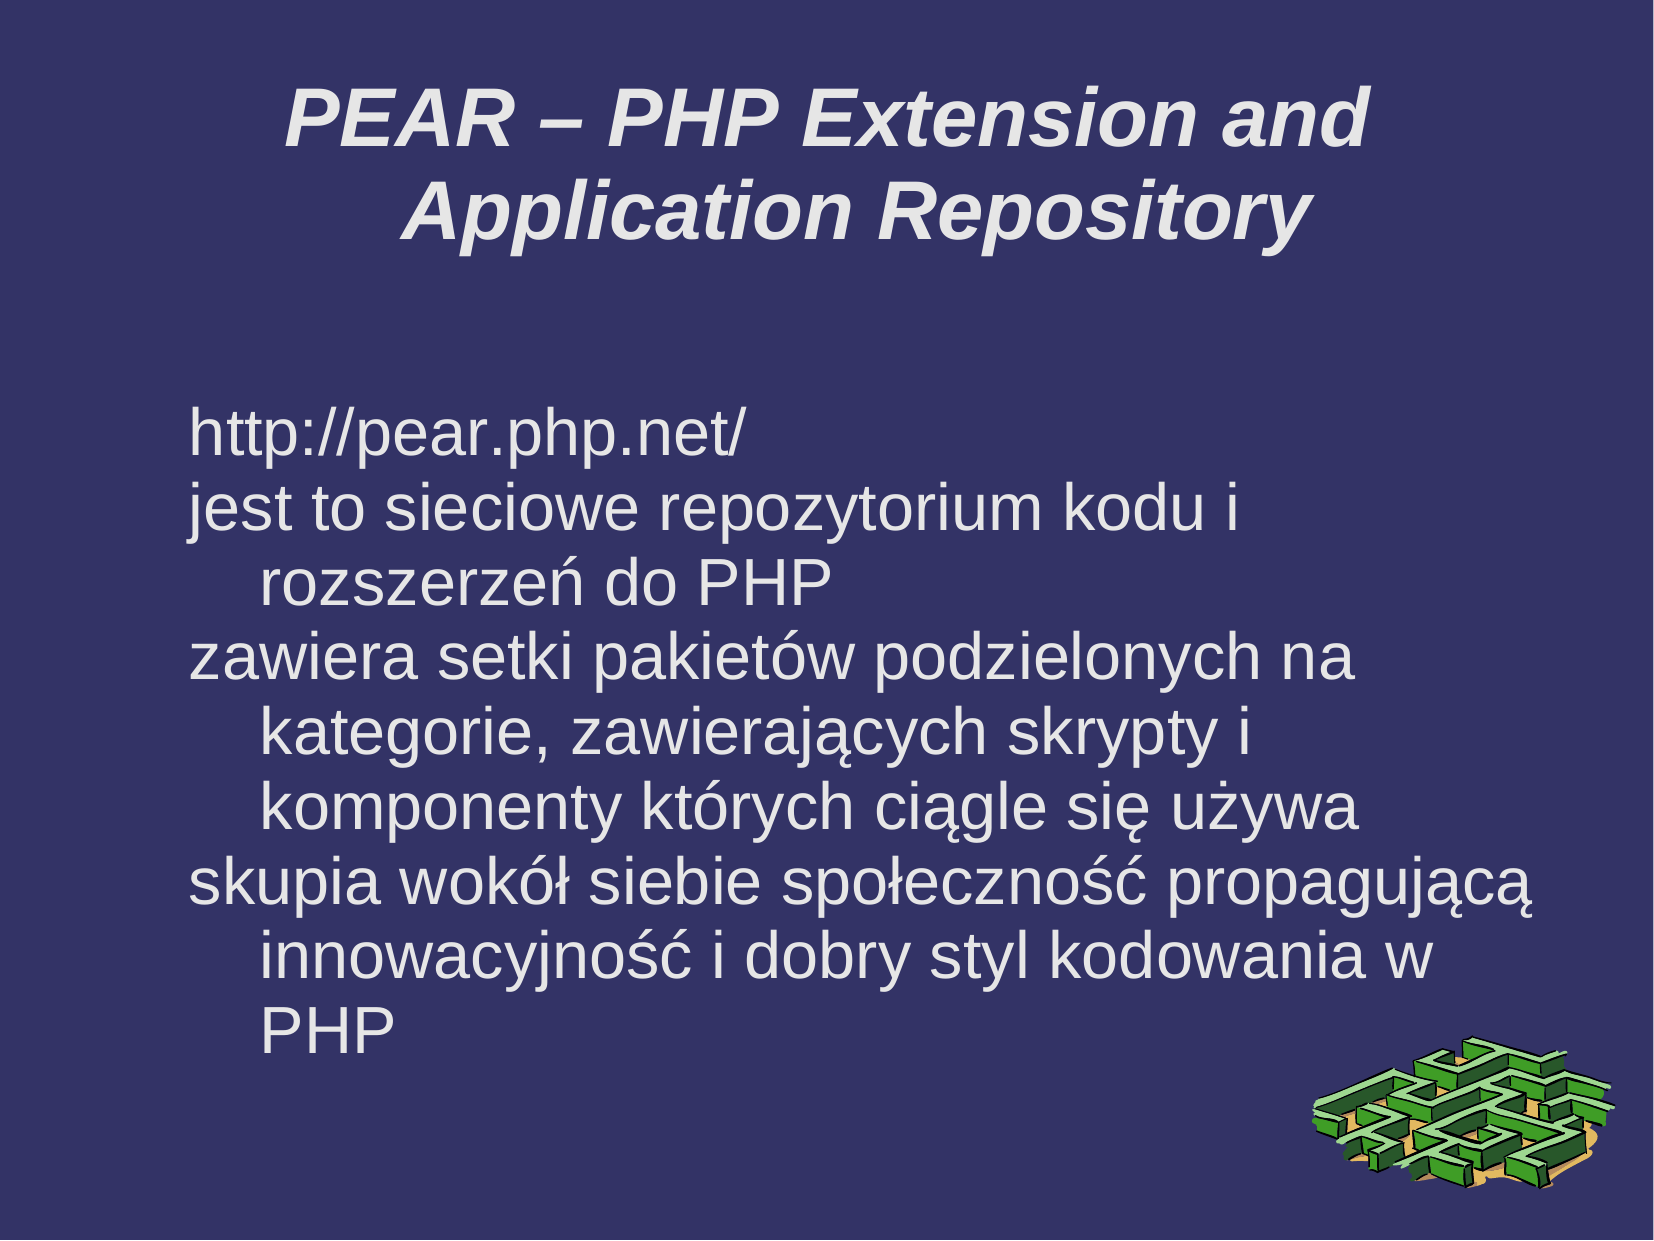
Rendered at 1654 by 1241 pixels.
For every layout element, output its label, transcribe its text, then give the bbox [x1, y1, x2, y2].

list http://pear.php.net/ jest to sieciowe repozytorium kodu i rozszerzeń do PHP zawiera setki pakietów podzielonych na kategorie, zawierających skrypty i komponenty których ciągle się używa skupia wokół siebie społeczność propagującą innowacyjność i dobry styl kodowania w PHP [177, 395, 1568, 1125]
title PEAR – PHP Extension and Application Repository [121, 60, 1534, 268]
